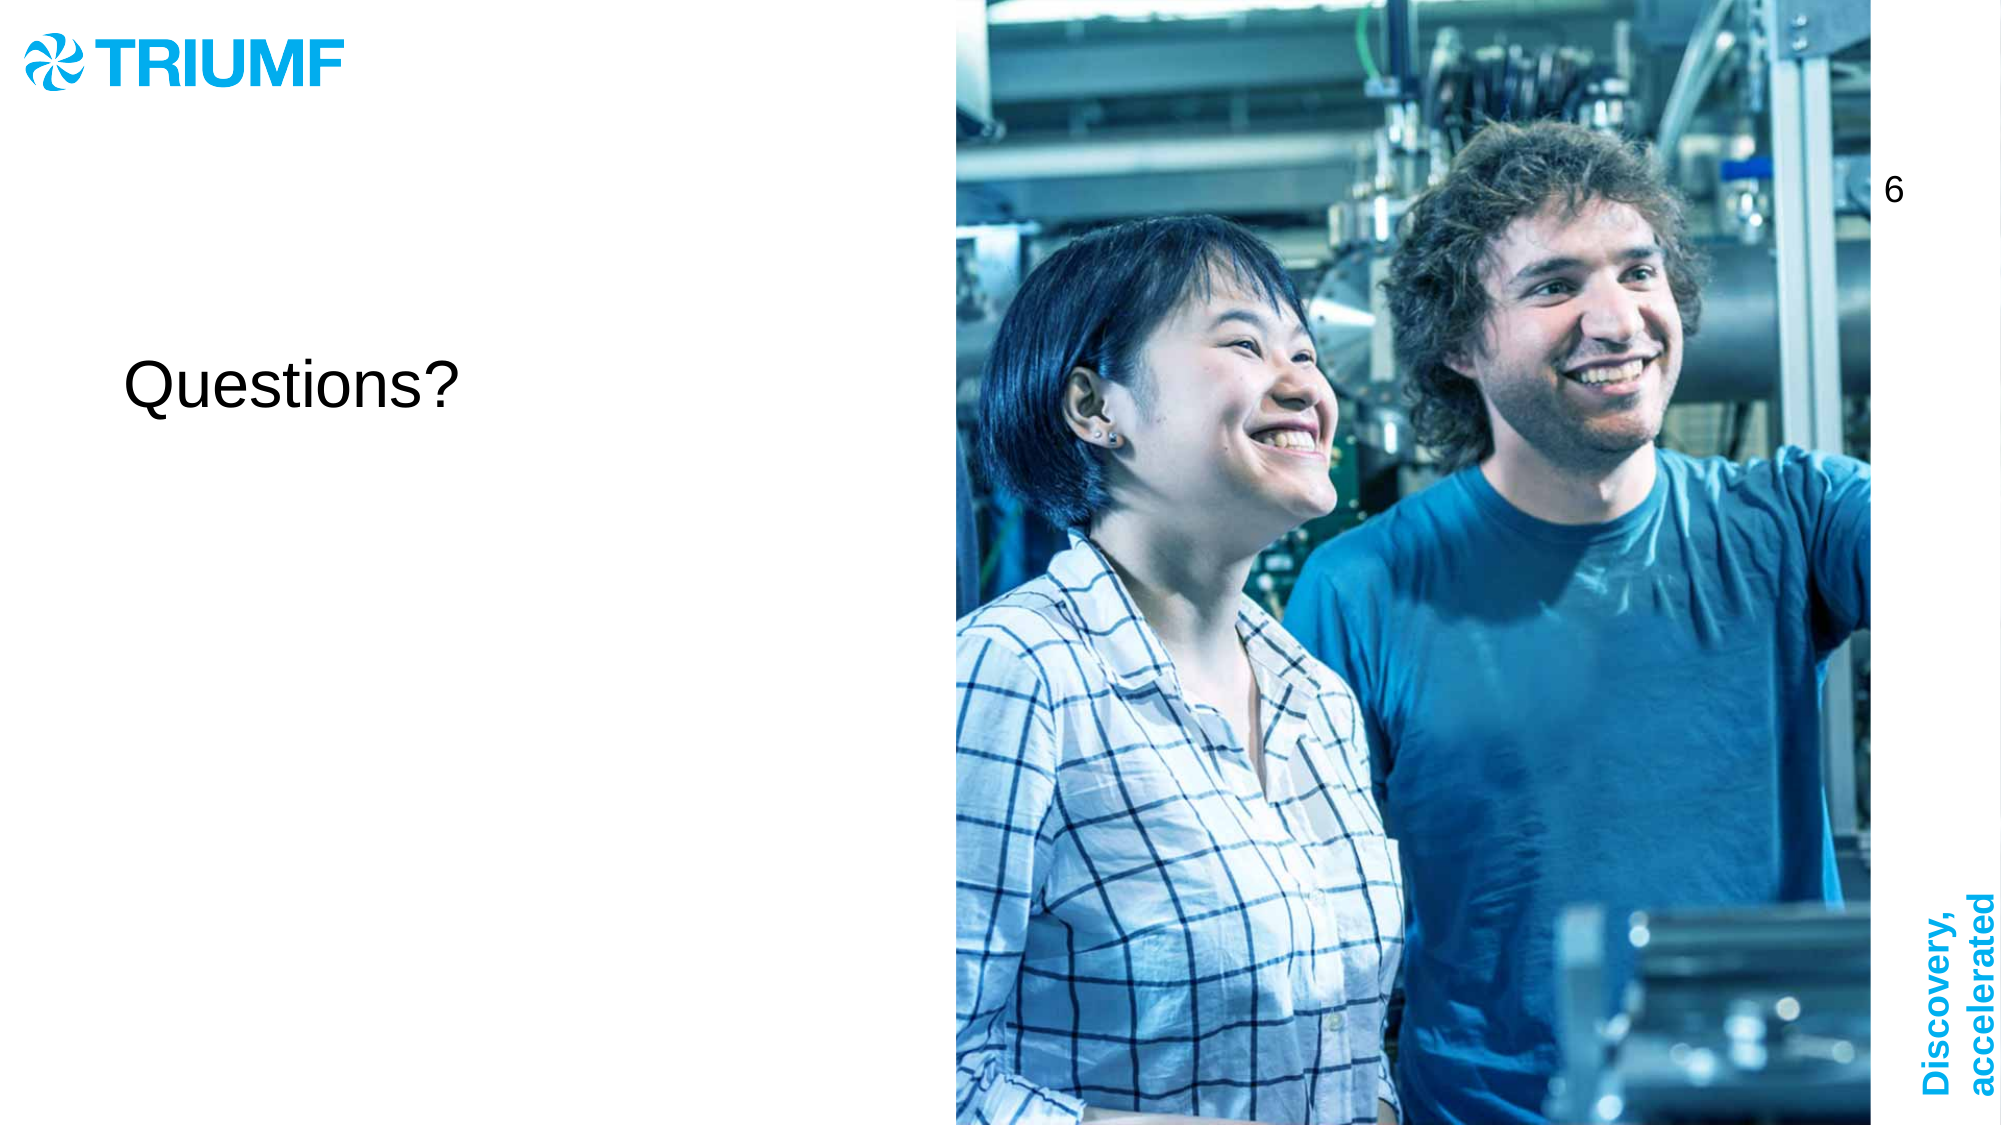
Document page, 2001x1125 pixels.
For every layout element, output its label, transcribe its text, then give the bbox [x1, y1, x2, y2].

picture [24, 33, 344, 91]
title Questions? [108, 333, 755, 593]
picture [957, 0, 1870, 1125]
